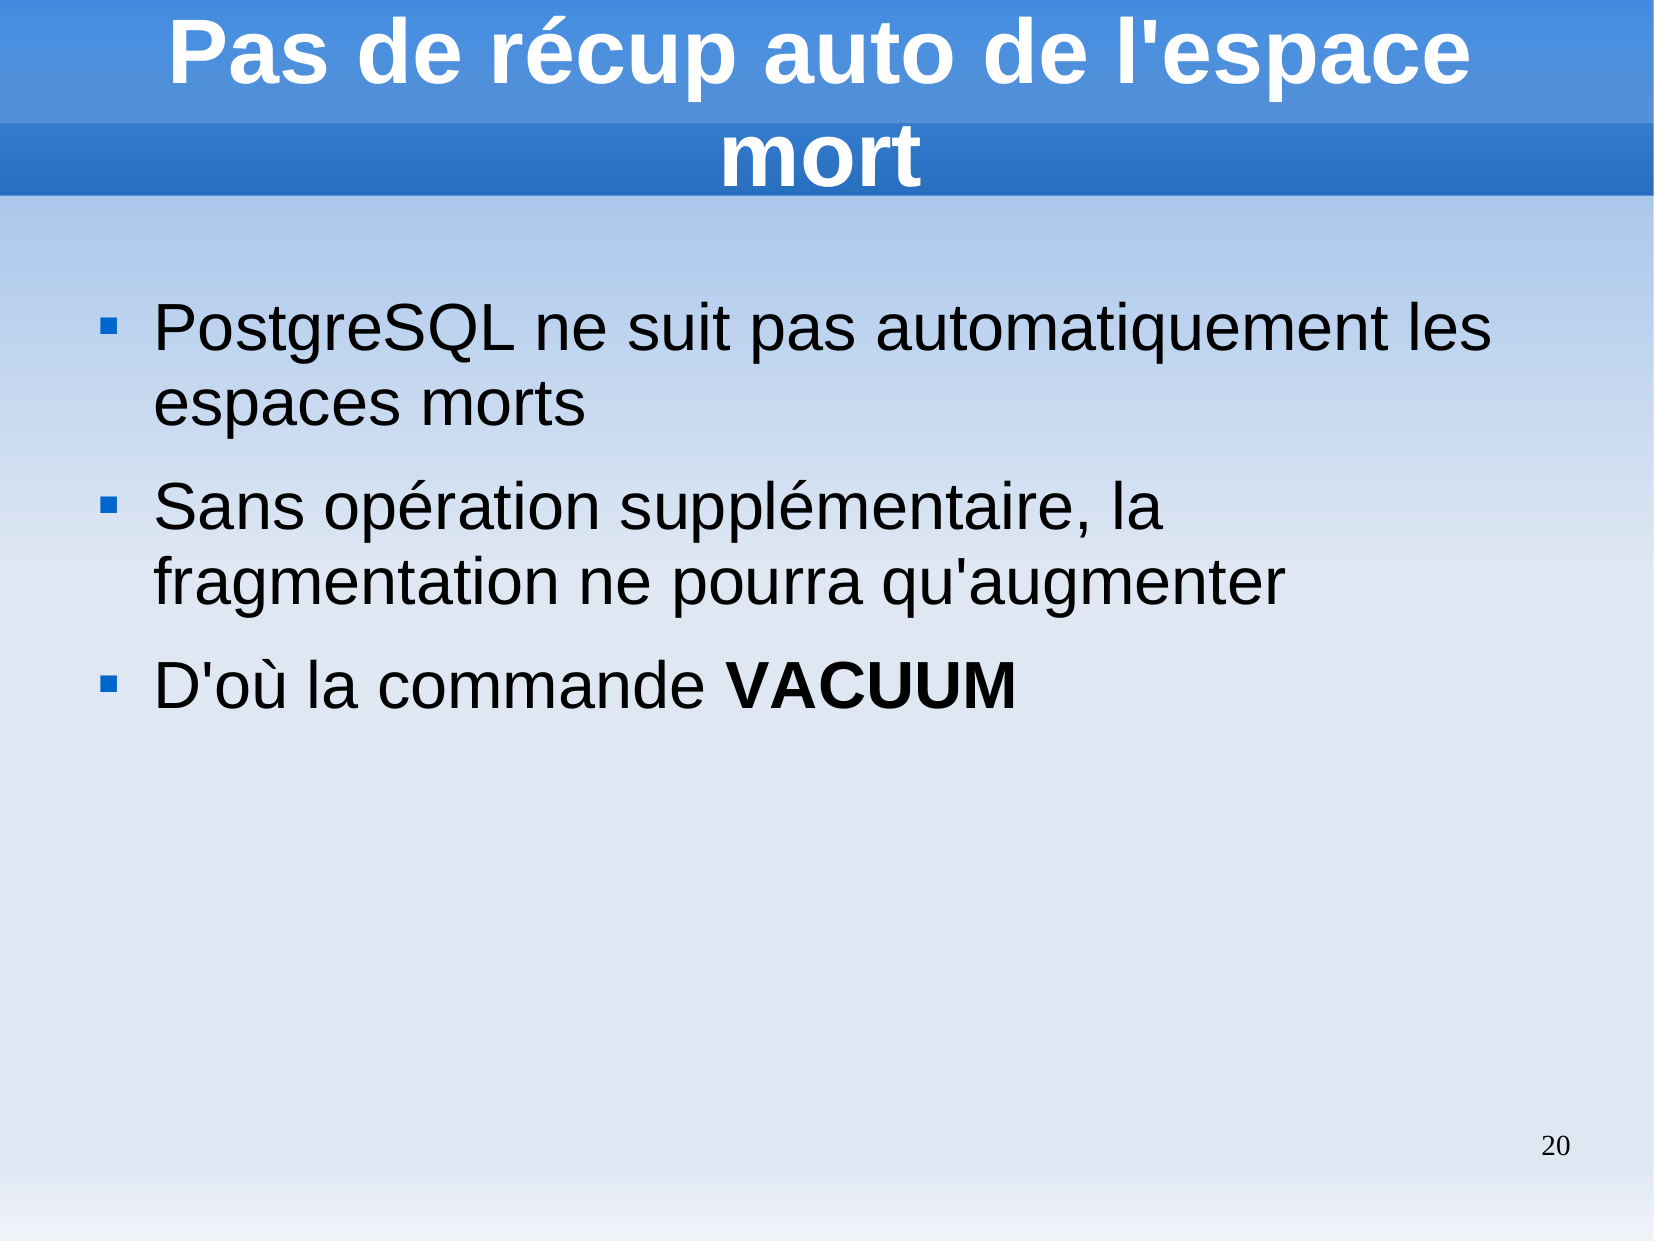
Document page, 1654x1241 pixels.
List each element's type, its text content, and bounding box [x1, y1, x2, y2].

title Pas de récup auto de l'espace mort [76, 1, 1565, 207]
picture [0, 0, 1654, 1241]
list PostgreSQL ne suit pas automatiquement les espaces morts Sans opération supplémentaire, la fragmentation ne pourra qu'augmenter D'où la commande VACUUM [82, 290, 1571, 1094]
